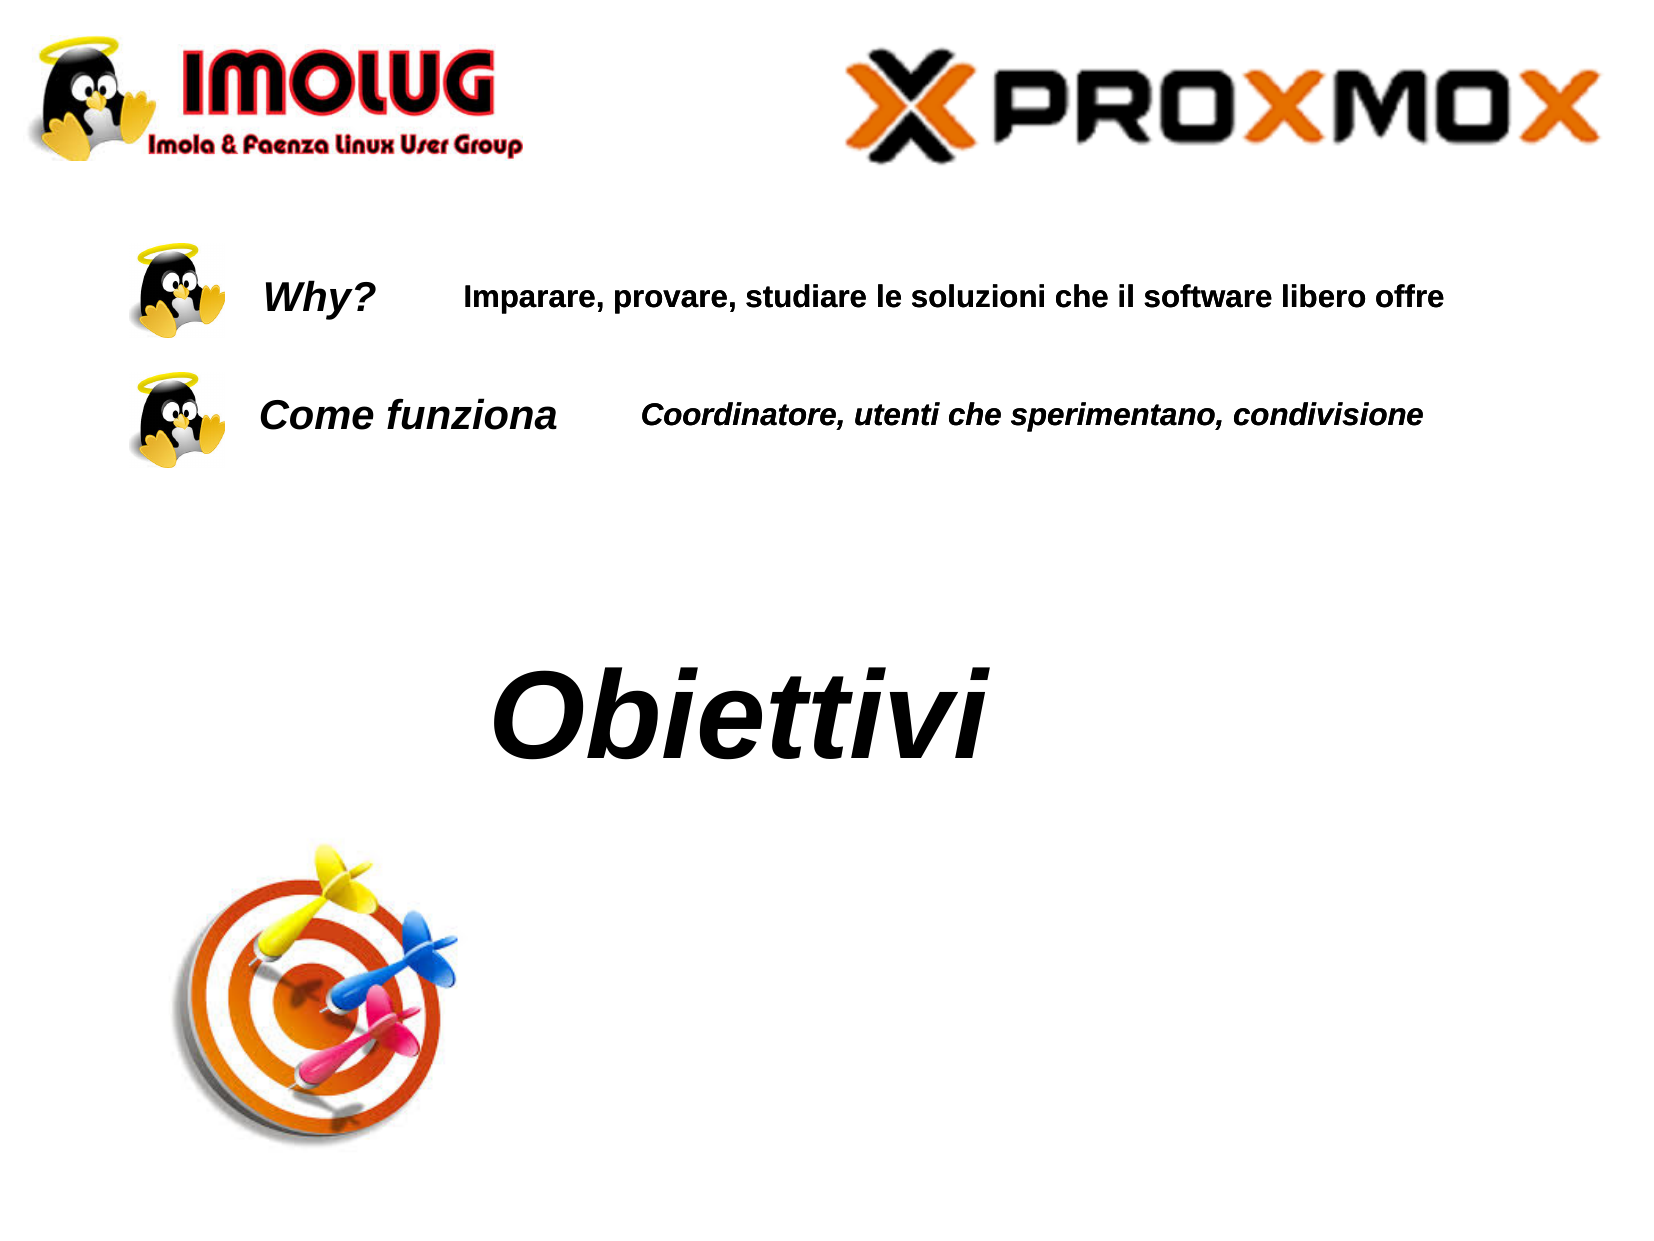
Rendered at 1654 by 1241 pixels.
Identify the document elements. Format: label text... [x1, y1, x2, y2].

picture [827, 42, 1631, 196]
text_box Why? [248, 266, 392, 328]
text_box Imparare, provare, studiare le soluzioni che il software libero offre [448, 271, 1465, 322]
text_box Come funziona [244, 384, 573, 447]
picture [129, 372, 225, 468]
text_box Obiettivi [389, 637, 1087, 793]
picture [144, 826, 497, 1179]
text_box Coordinatore, utenti che sperimentano, condivisione [625, 389, 1501, 461]
picture [23, 35, 523, 161]
picture [129, 243, 225, 338]
